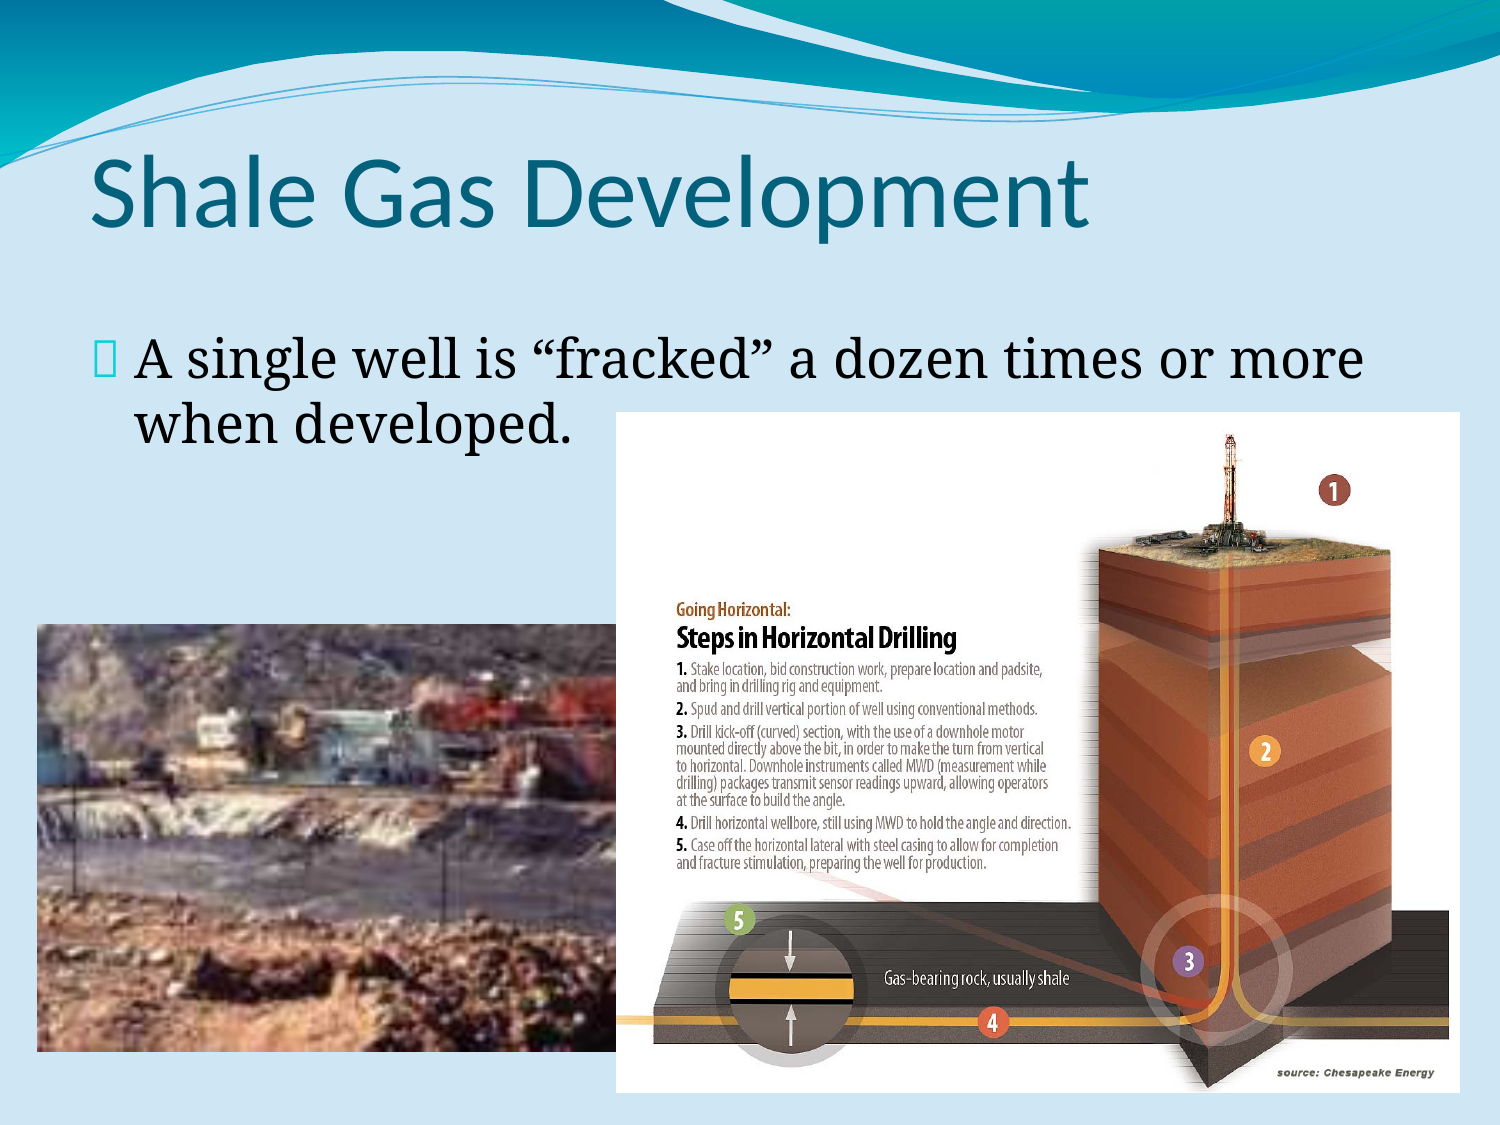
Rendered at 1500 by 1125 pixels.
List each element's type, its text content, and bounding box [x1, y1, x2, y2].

picture [37, 412, 1460, 1093]
title Shale Gas Development [75, 115, 1425, 303]
list A single well is “fracked” a dozen times or more when developed. [75, 317, 1425, 624]
